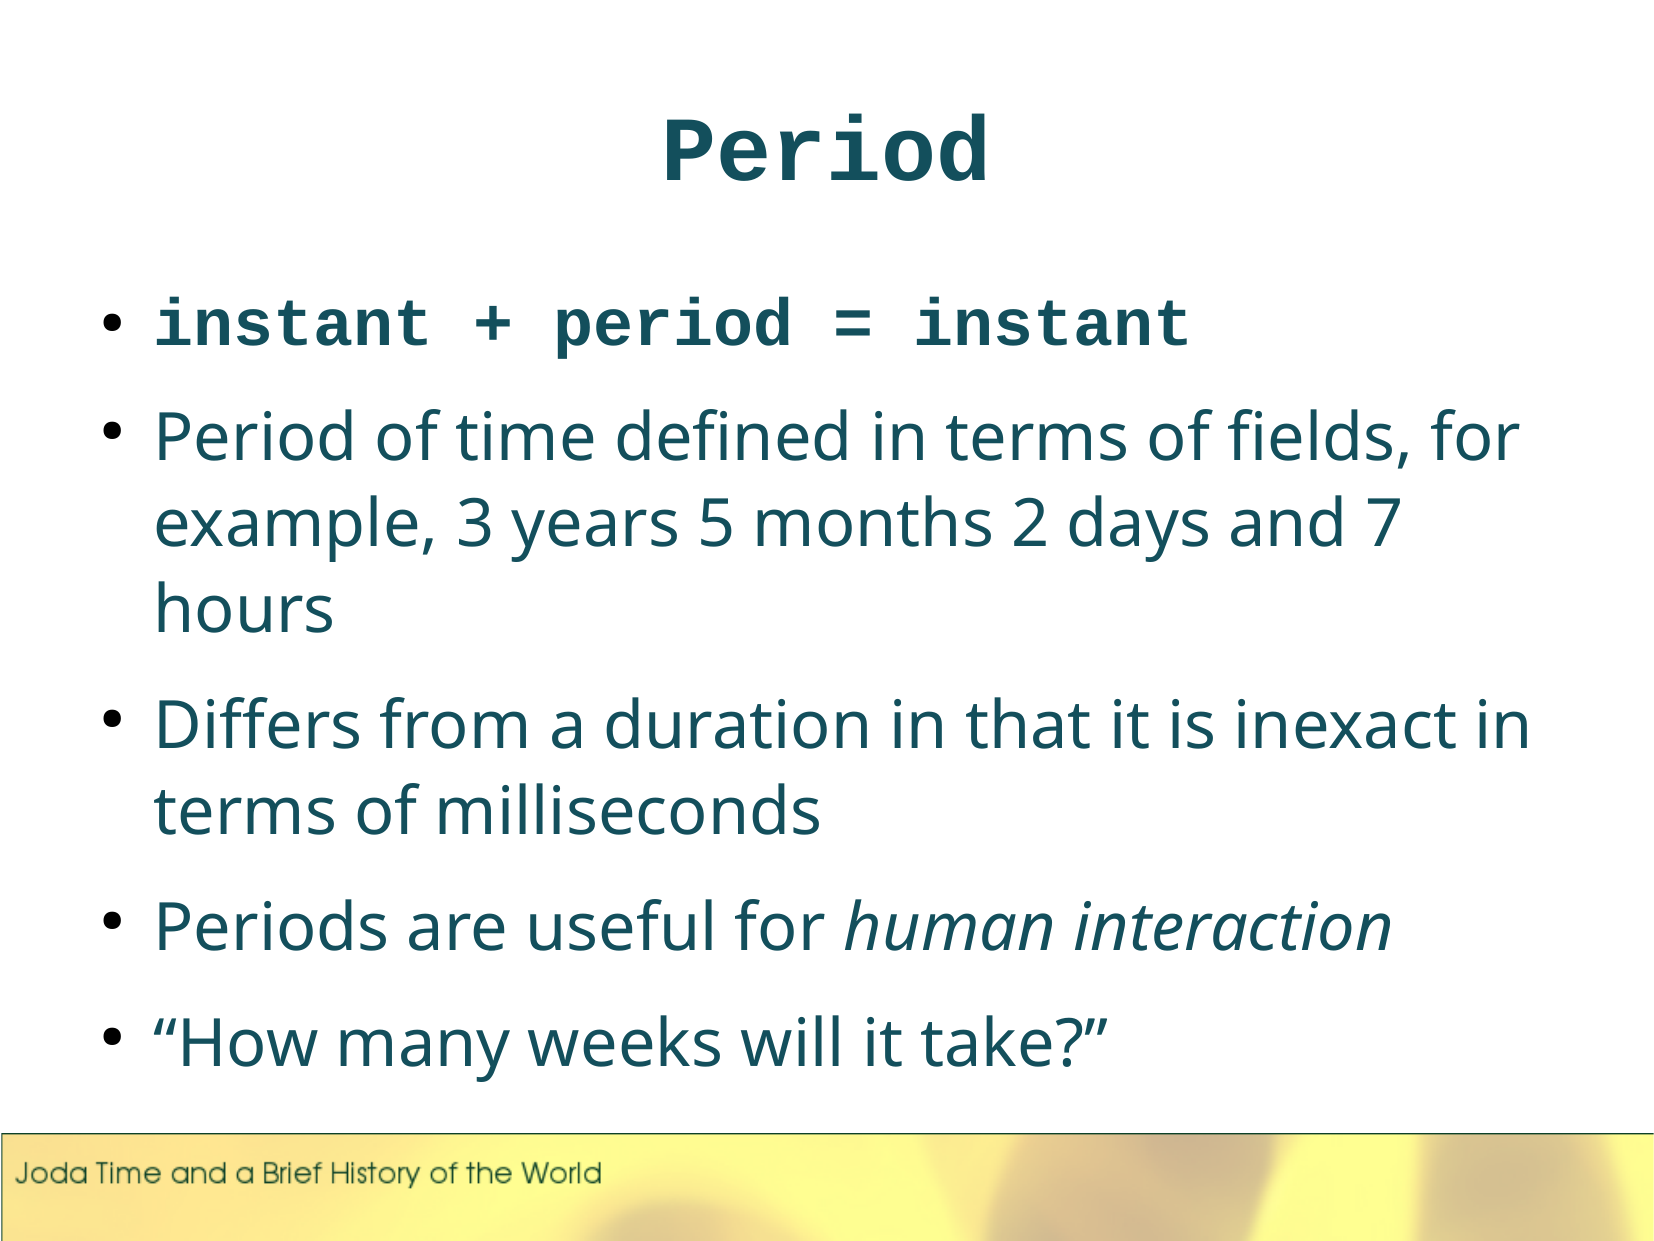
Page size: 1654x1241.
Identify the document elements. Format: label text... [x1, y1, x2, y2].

list instant + period = instant Period of time defined in terms of fields, for example, 3 years 5 months 2 days and 7 hours Differs from a duration in that it is inexact in terms of milliseconds Periods are useful for human interaction “How many weeks will it take?” [82, 290, 1571, 1109]
picture [1, 1133, 1654, 1241]
title Period [82, 49, 1571, 257]
